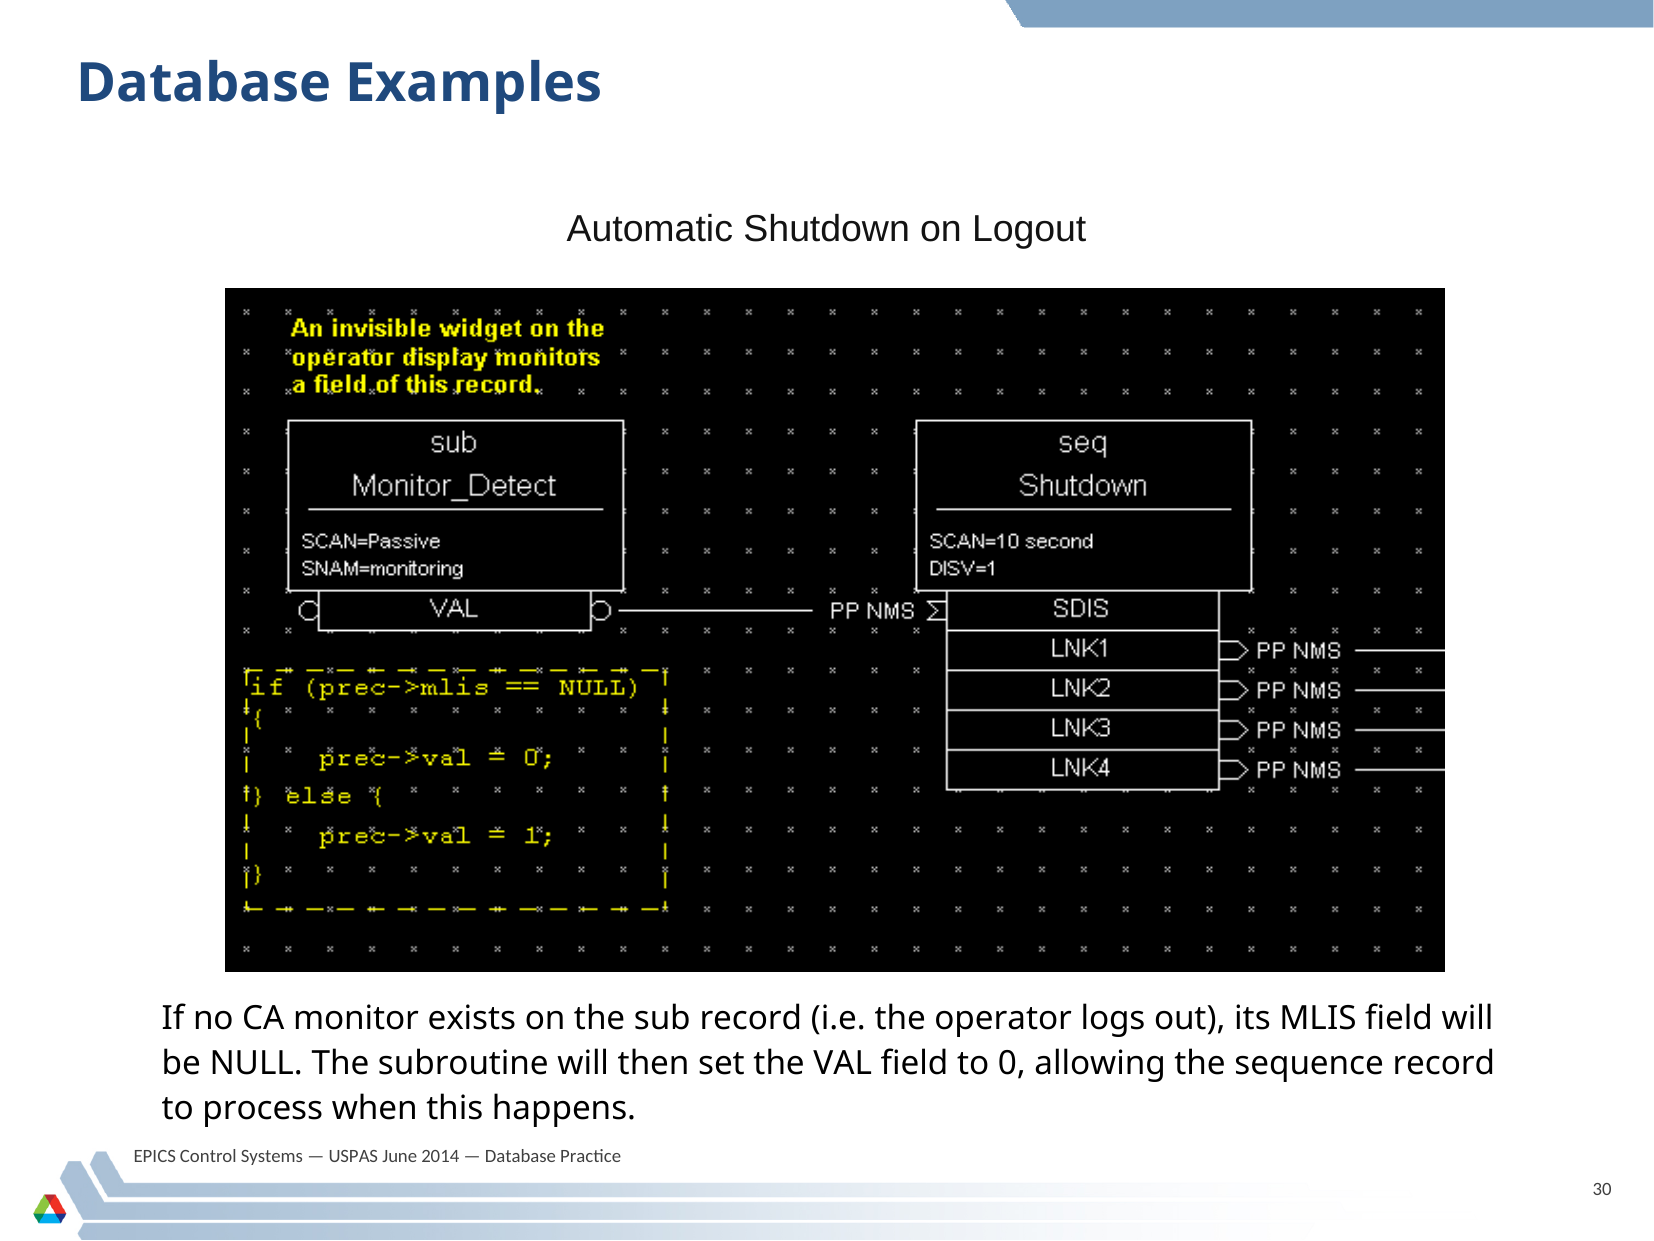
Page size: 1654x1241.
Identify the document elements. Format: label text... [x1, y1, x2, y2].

text_box Automatic Shutdown on Logout [73, 199, 1581, 257]
picture [0, 0, 1654, 29]
picture [225, 288, 1445, 972]
text_box If no CA monitor exists on the sub record (i.e. the operator logs out), its MLIS field will be NULL. The subroutine will then set the VAL field to 0, allowing the sequence record to process when this happens. [146, 986, 1525, 1138]
picture [0, 1143, 1654, 1240]
title Database Examples [61, 51, 1500, 123]
